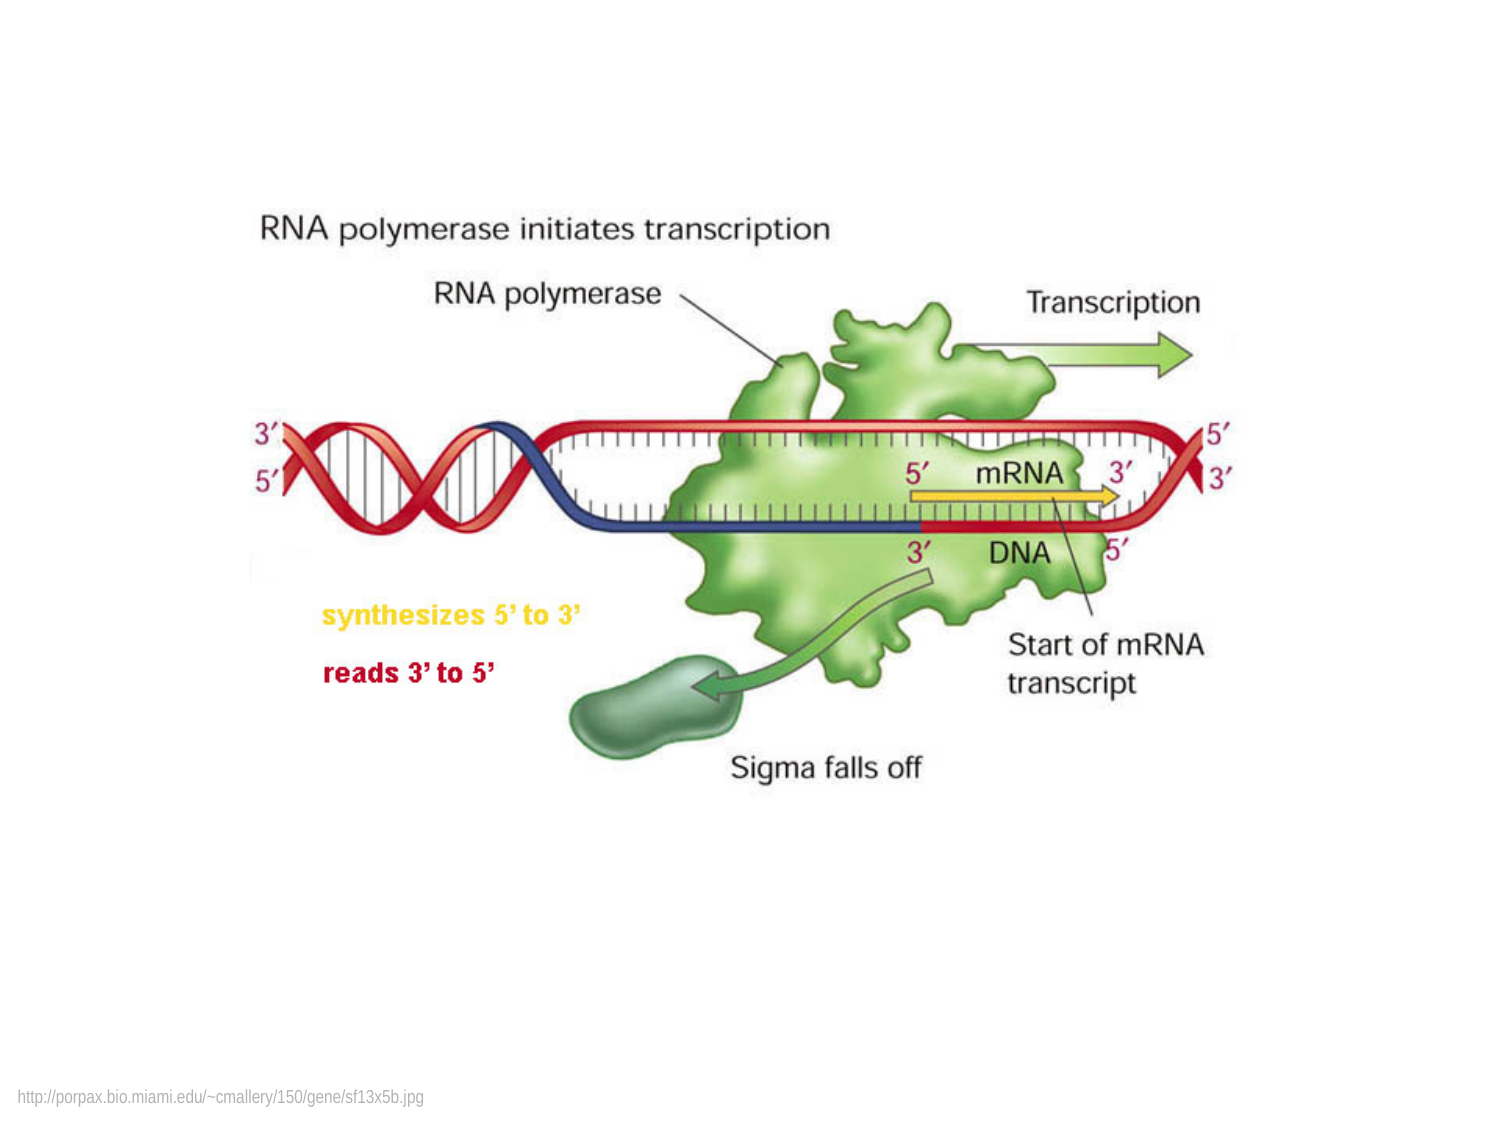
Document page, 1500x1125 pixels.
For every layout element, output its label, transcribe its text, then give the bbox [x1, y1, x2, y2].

text_box http://porpax.bio.miami.edu/~cmallery/150/gene/sf13x5b.jpg [2, 1077, 439, 1115]
picture [242, 196, 1247, 805]
